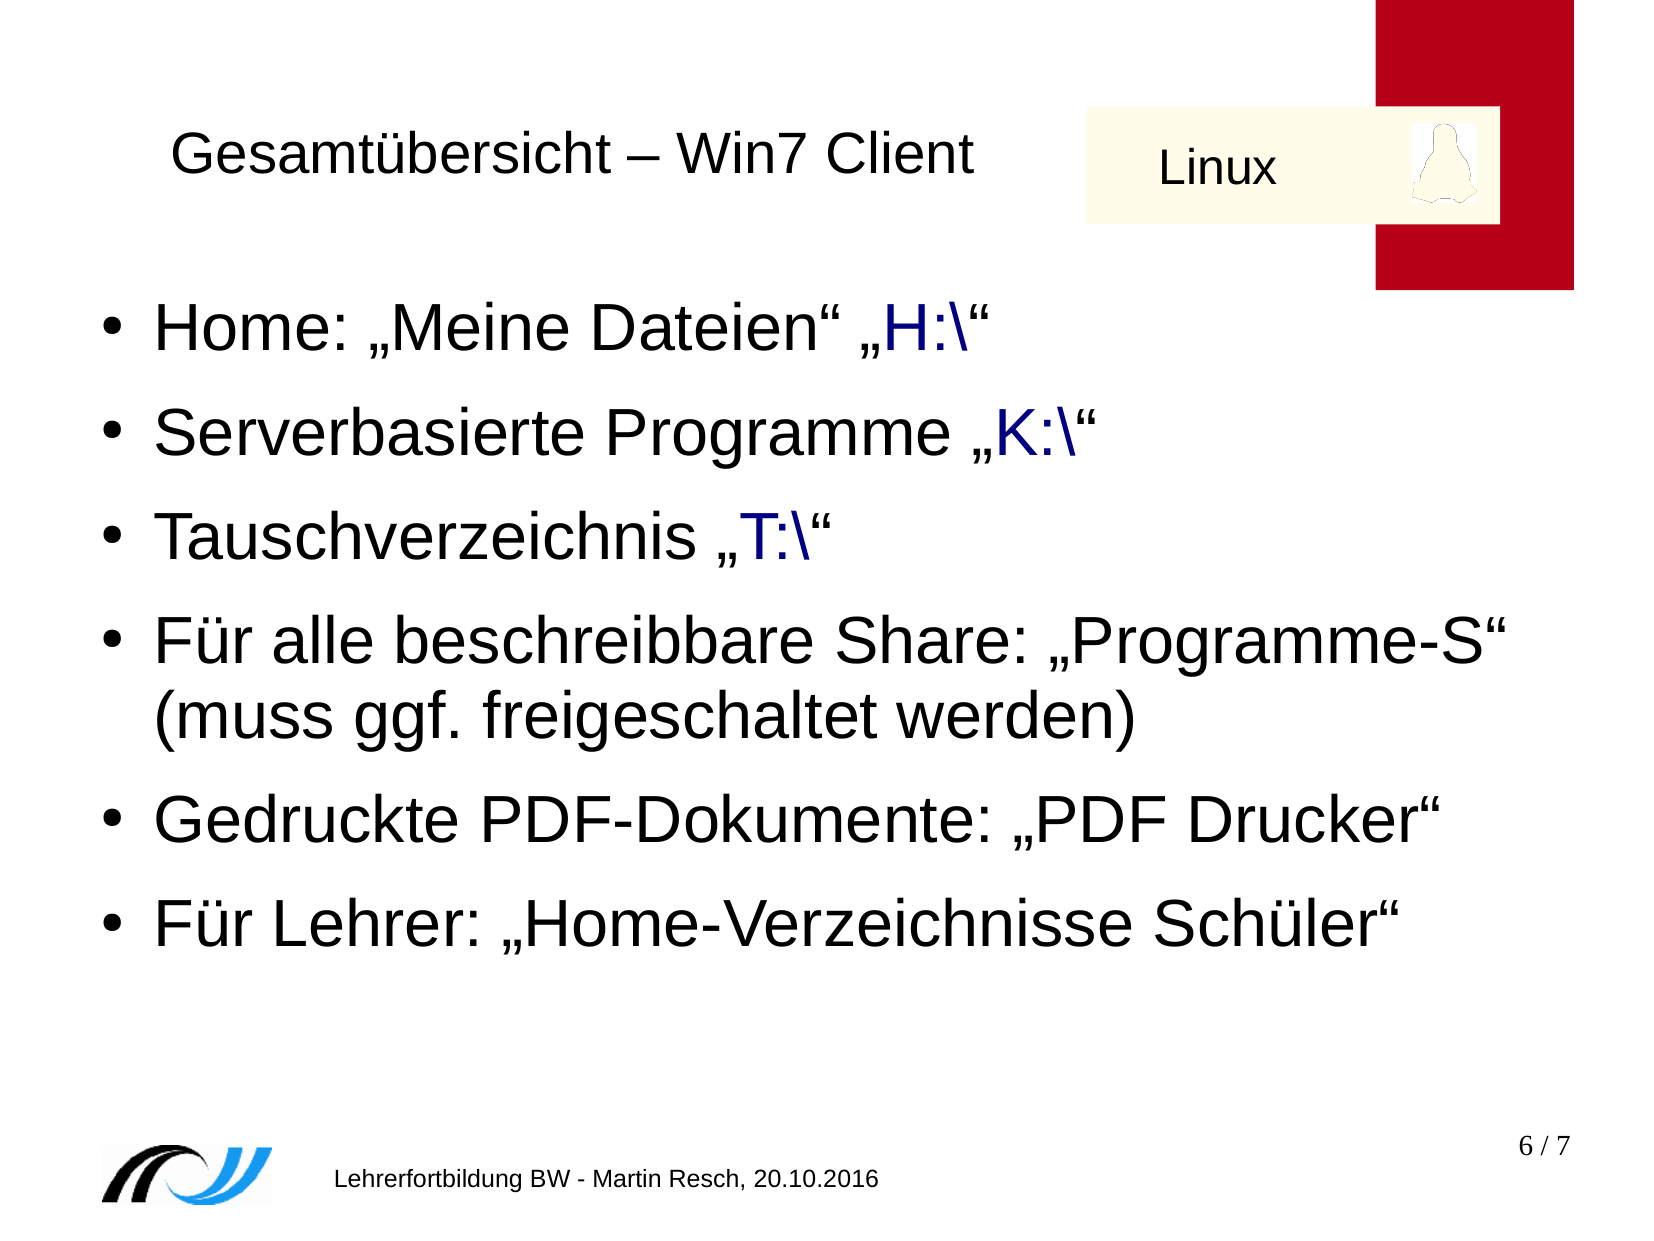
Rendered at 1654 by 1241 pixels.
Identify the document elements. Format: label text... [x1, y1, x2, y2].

text_box Lehrerfortbildung BW - Martin Resch, 20.10.2016 [319, 1157, 897, 1201]
title Gesamtübersicht – Win7 Client [82, 49, 1063, 257]
list Home: „Meine Dateien“ „H:\“ Serverbasierte Programme „K:\“ Tauschverzeichnis „T:\“ Für alle beschreibbare Share: „Programme-S“ (muss ggf. freigeschaltet werden) Gedruckte PDF-Dokumente: „PDF Drucker“ Für Lehrer: „Home-Verzeichnisse Schüler“ [82, 290, 1571, 1010]
picture [102, 1145, 272, 1205]
